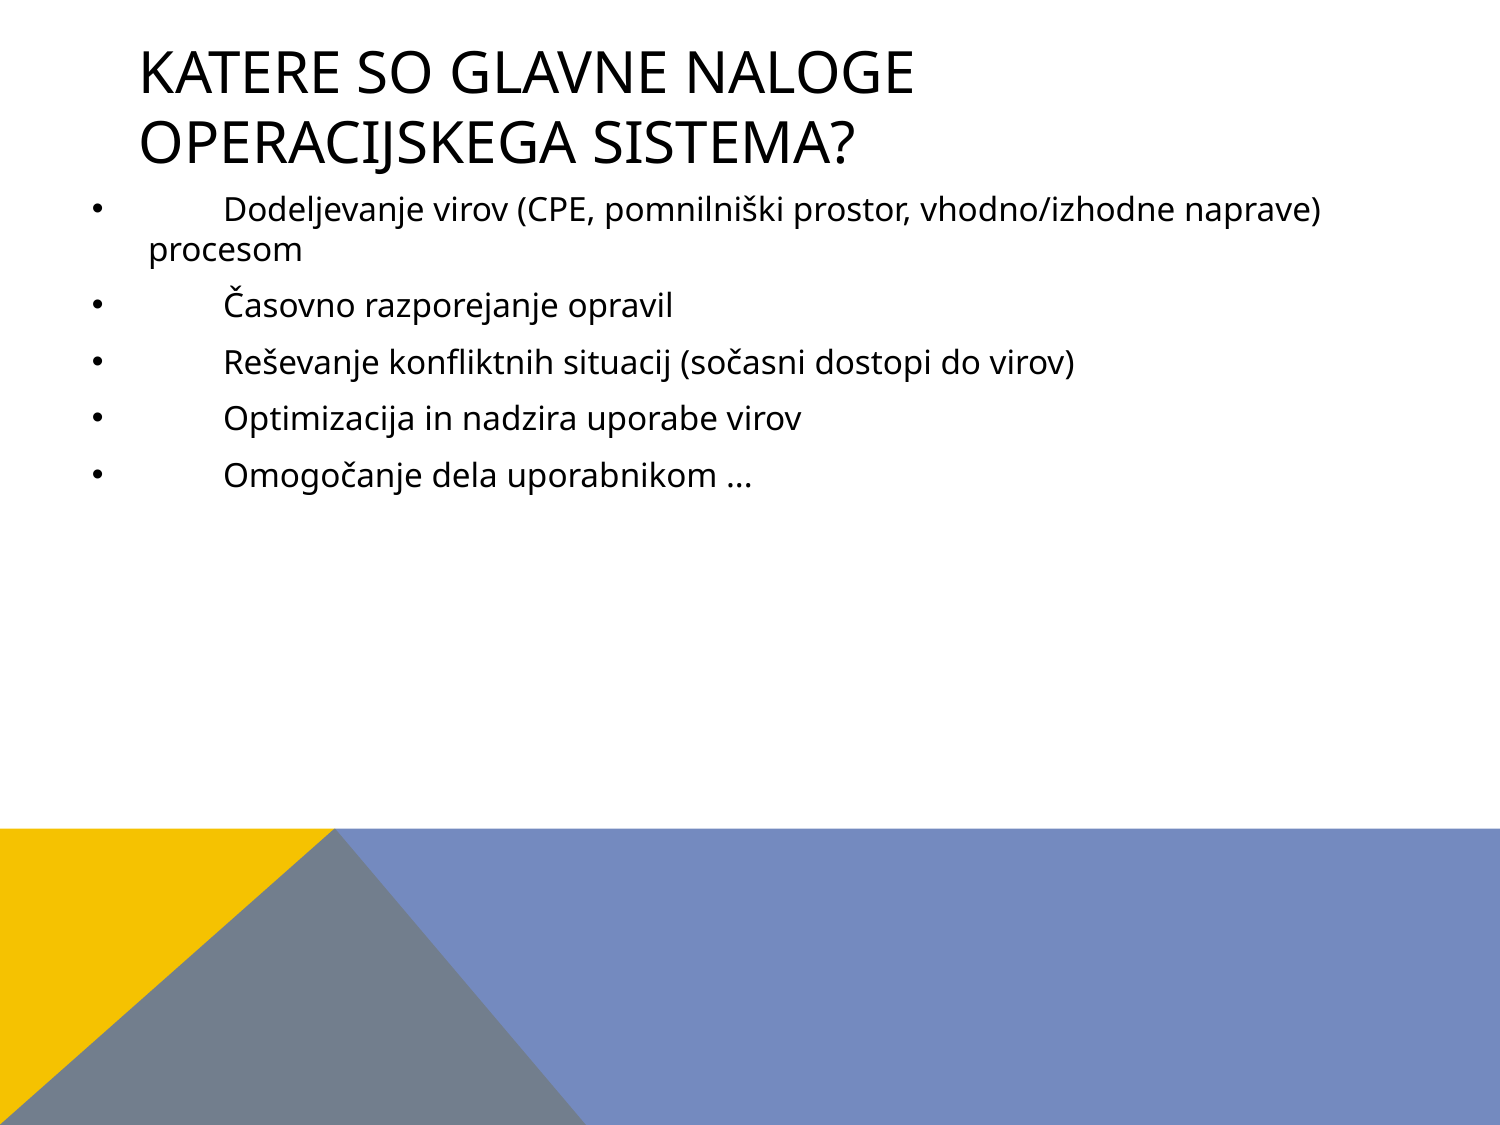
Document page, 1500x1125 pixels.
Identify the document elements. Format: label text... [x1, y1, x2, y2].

title Katere so glavne naloge operacijskega sistema? [123, 59, 1369, 150]
list Dodeljevanje virov (CPE, pomnilniški prostor, vhodno/izhodne naprave) procesom Časovno razporejanje opravil Reševanje konfliktnih situacij (sočasni dostopi do virov) Optimizacija in nadzira uporabe virov Omogočanje dela uporabnikom ... [76, 180, 1412, 768]
